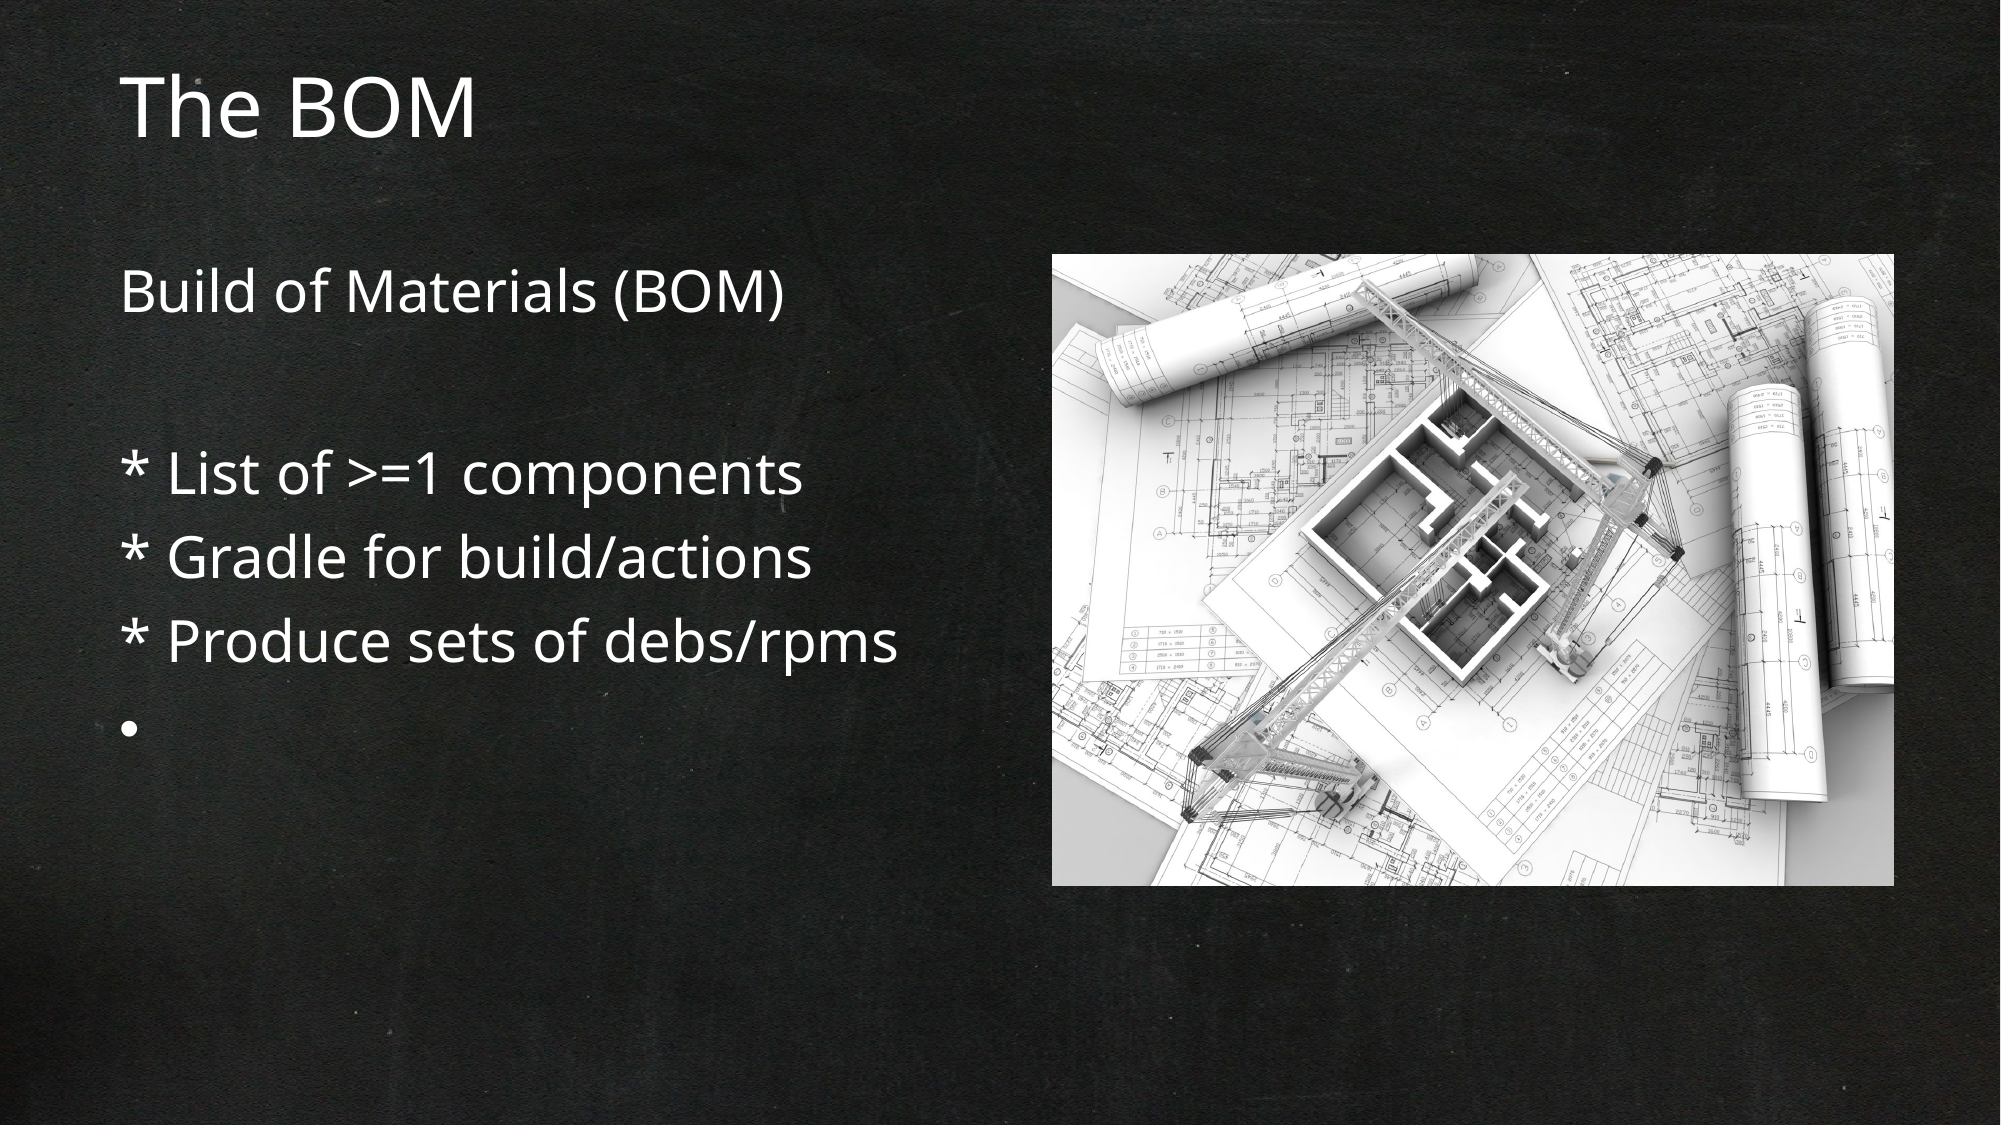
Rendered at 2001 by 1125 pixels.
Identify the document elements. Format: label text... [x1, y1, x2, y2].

text_box * List of >=1 components * Gradle for build/actions * Produce sets of debs/rpms [104, 436, 1094, 886]
list Build of Materials (BOM) [104, 254, 1052, 335]
title The BOM [104, 2, 1830, 220]
picture [1052, 254, 1894, 886]
